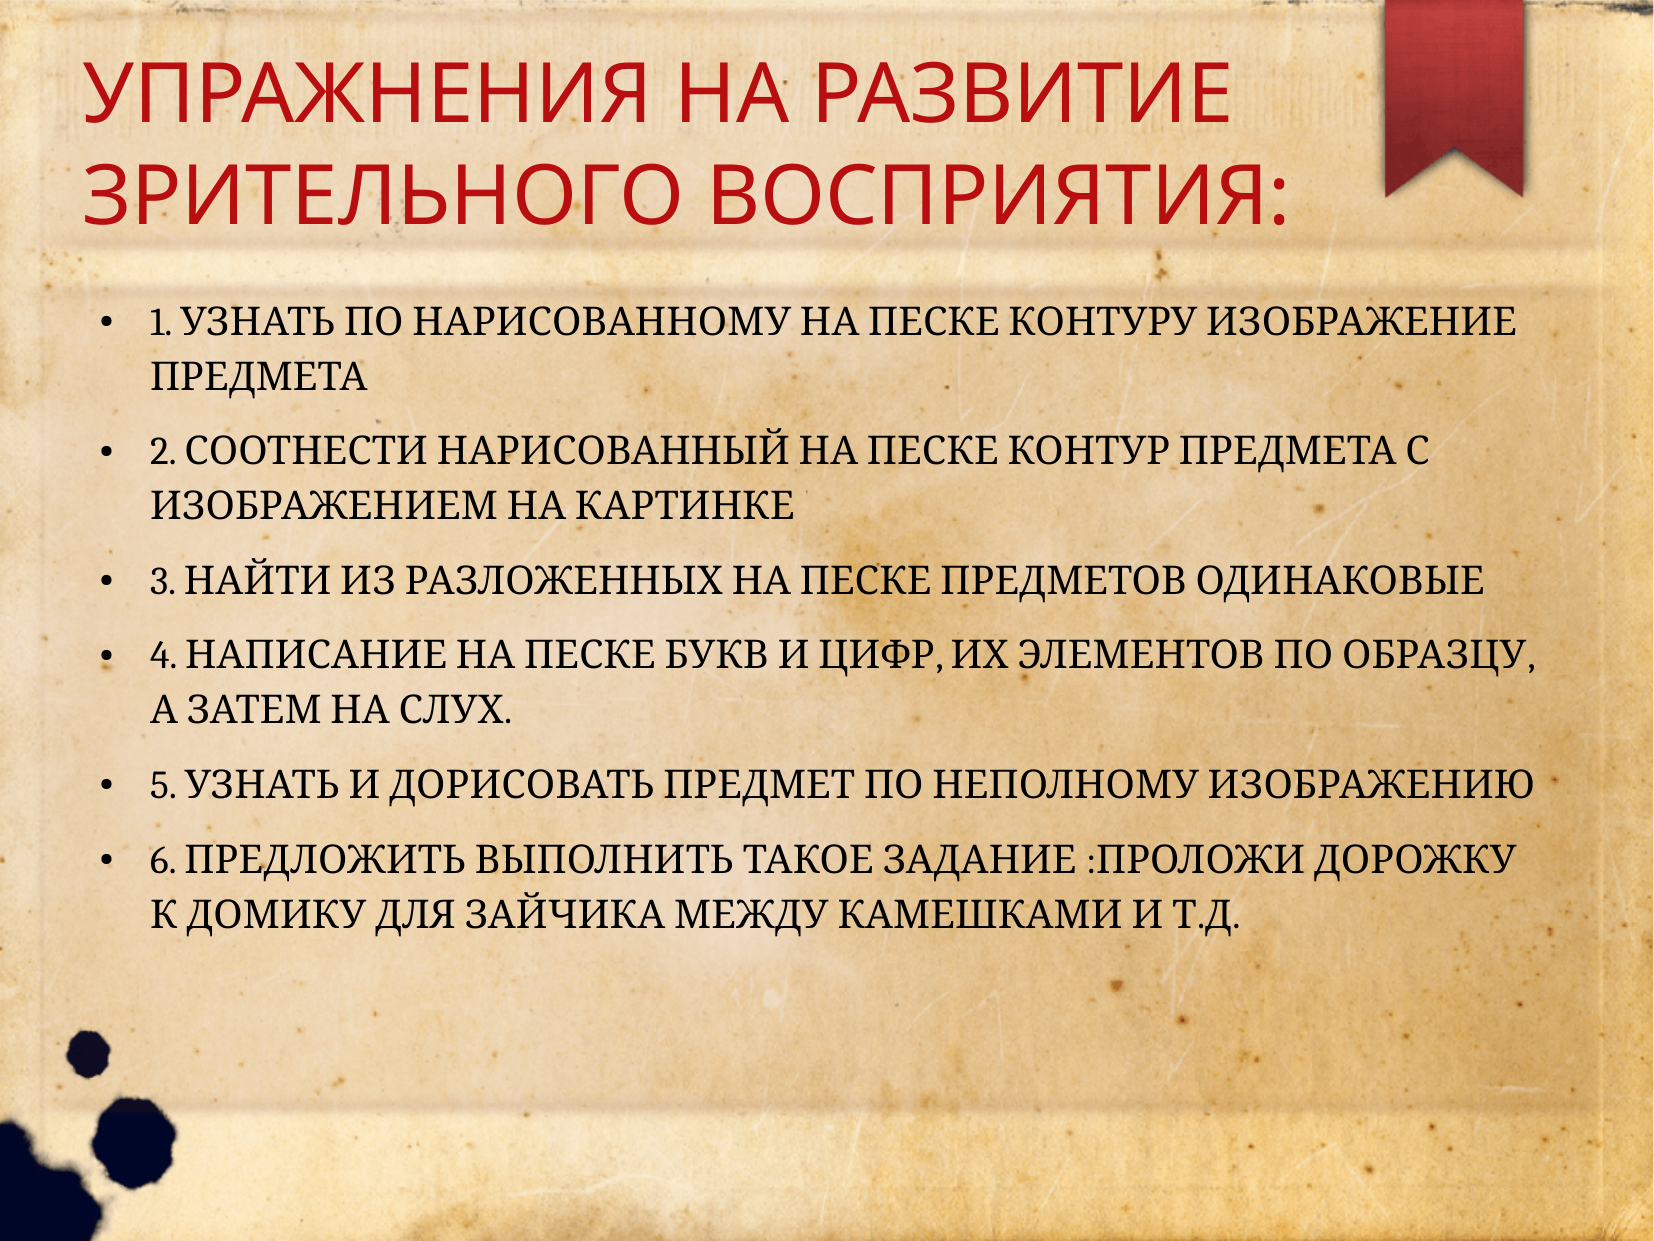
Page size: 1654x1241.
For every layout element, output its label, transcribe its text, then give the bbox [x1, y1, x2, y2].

list 1. Узнать по нарисованному на песке контуру изображение предмета 2. Соотнести нарисованный на песке контур предмета с изображением на картинке 3. Найти из разложенных на песке предметов одинаковые 4. Написание на песке букв и цифр, их элементов по образцу, а затем на слух. 5. Узнать и дорисовать предмет по неполному изображению 6. Предложить выполнить такое задание :проложи дорожку к домику для зайчика между камешками и т.д. [82, 290, 1538, 1010]
title Упражнения на развитие зрительного восприятия: [82, 49, 1347, 237]
picture [0, 0, 1654, 1241]
